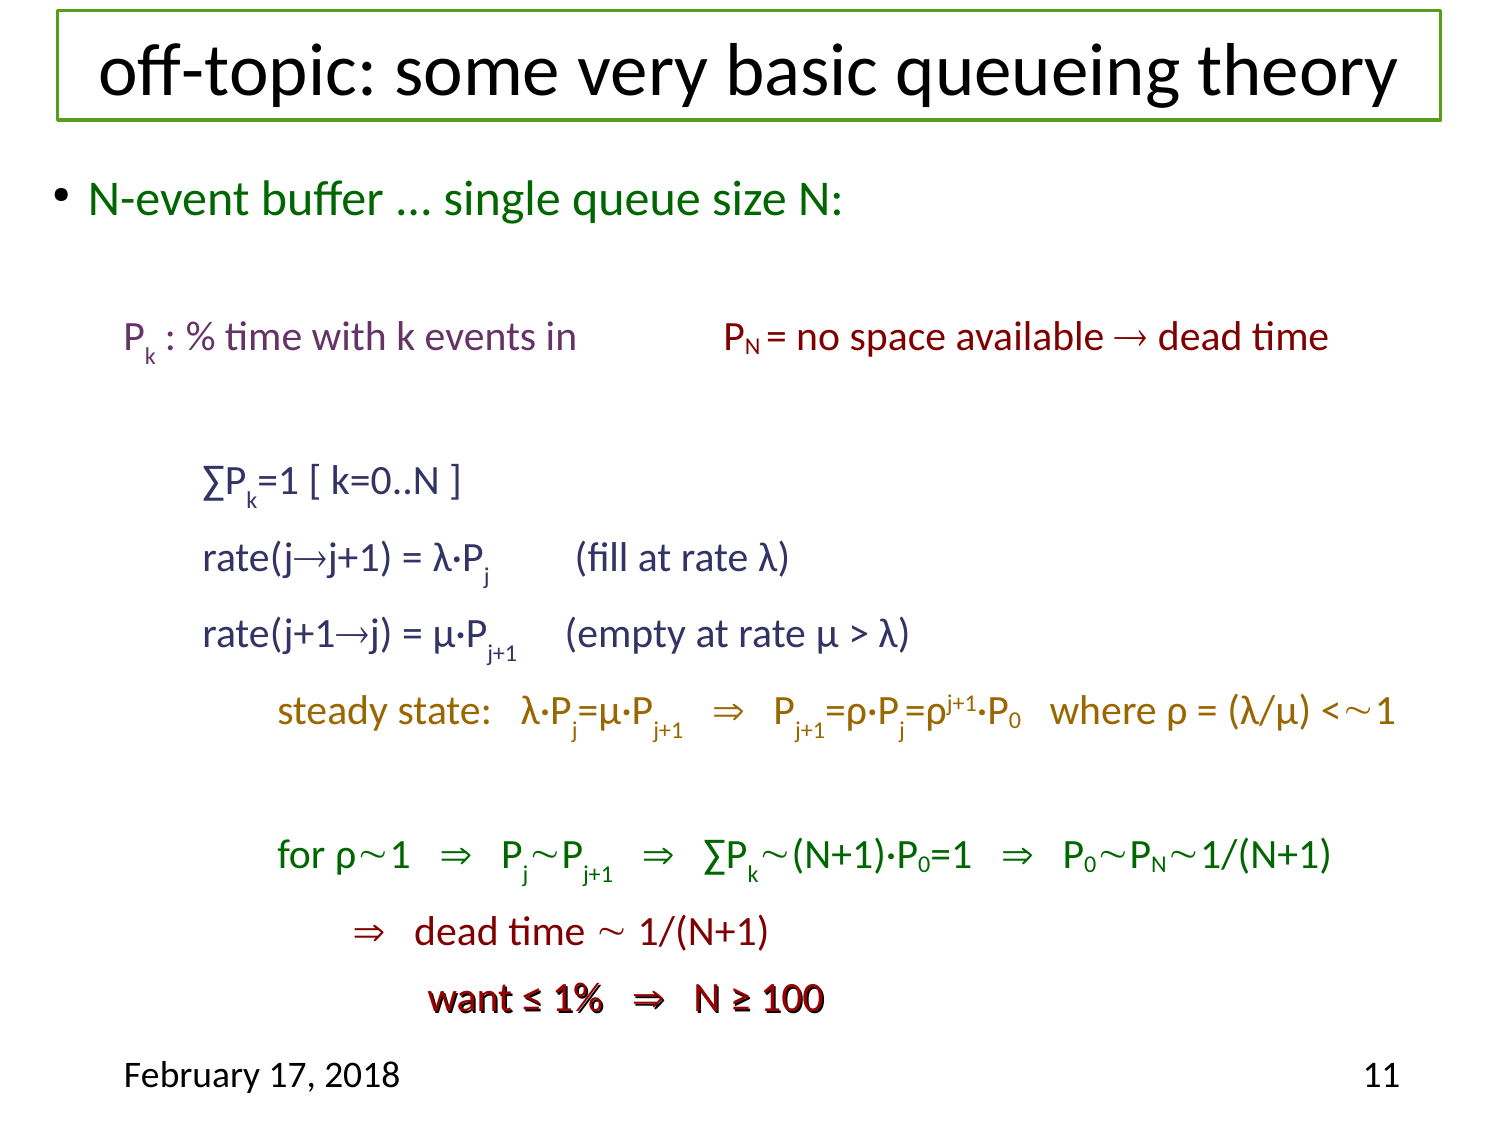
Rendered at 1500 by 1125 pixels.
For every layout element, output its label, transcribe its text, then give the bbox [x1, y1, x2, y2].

text_box N-event buffer ... single queue size N: Pk : % time with k events in PN = no space available  dead time ∑Pk=1 [ k=0..N ] rate(jj+1) = λ·Pj (fill at rate λ) rate(j+1j) = μ·Pj+1 (empty at rate μ > λ) steady state: λ·Pj=μ·Pj+1 ⇒ Pj+1=ρ·Pj=ρj+1·P0 where ρ = (λ/μ) <~1 for ρ~1 ⇒ Pj~Pj+1 ⇒ ∑Pk~(N+1)·P0=1 ⇒ P0~PN~1/(N+1) ⇒ dead time ~ 1/(N+1) want ≤ 1% ⇒ N ≥ 100 [52, 135, 1403, 1051]
title off-topic: some very basic queueing theory [57, 10, 1441, 121]
